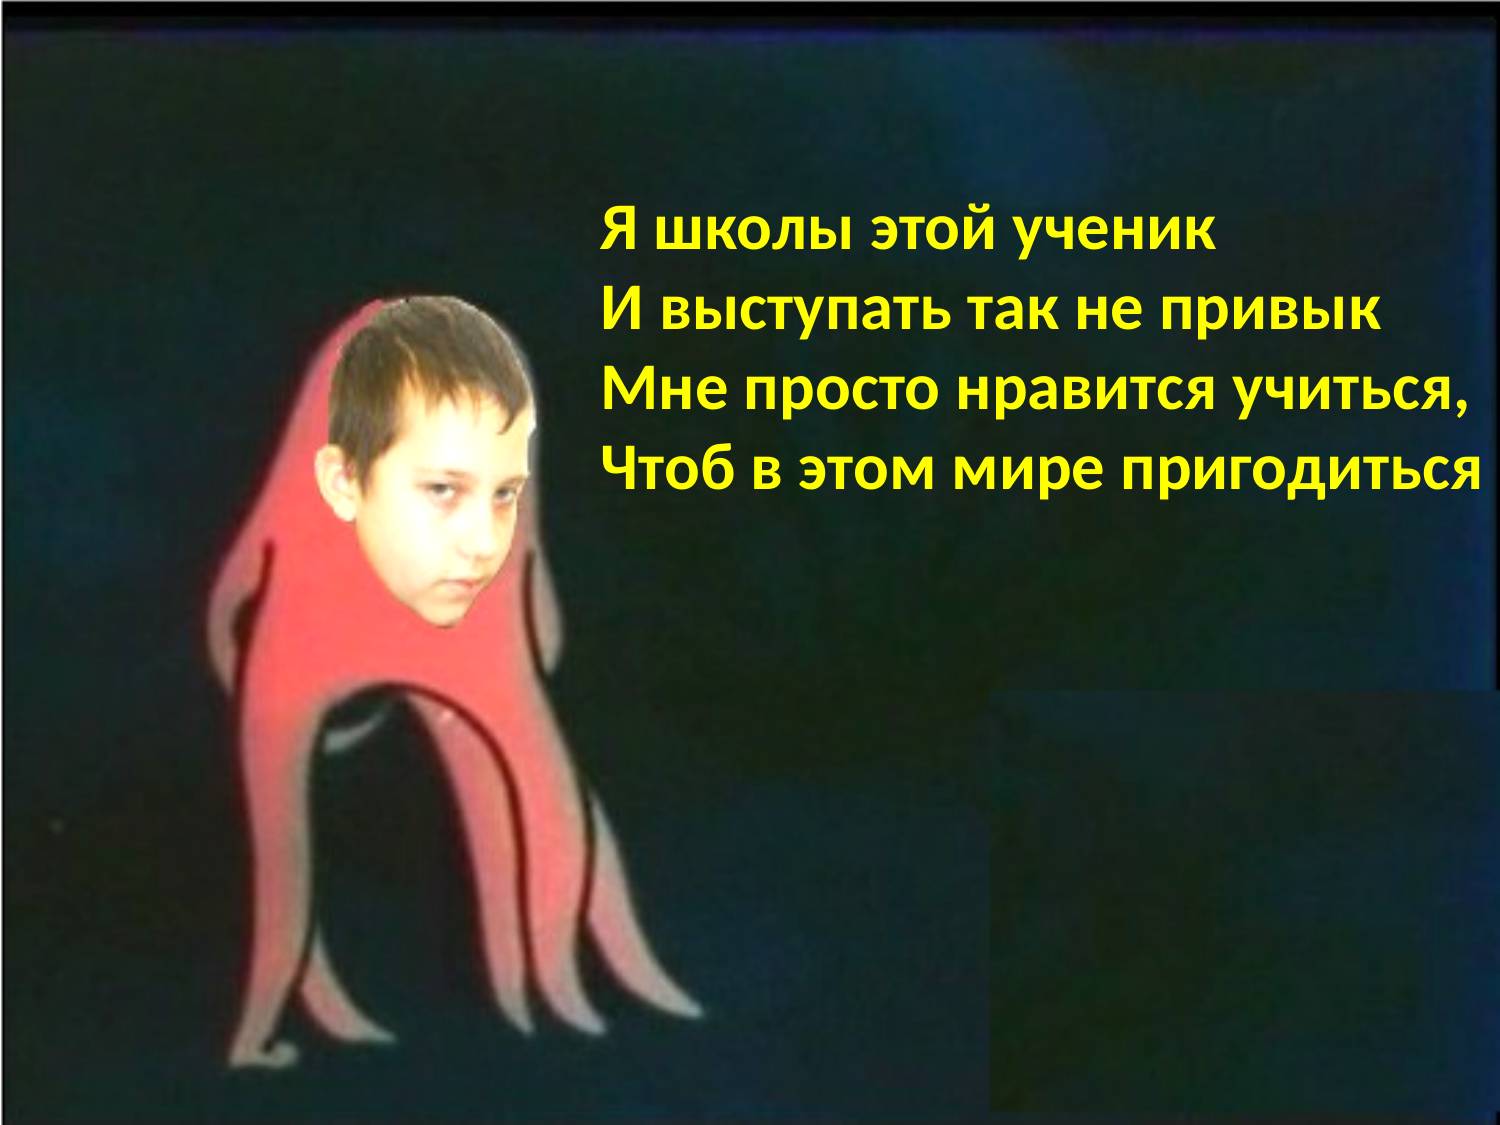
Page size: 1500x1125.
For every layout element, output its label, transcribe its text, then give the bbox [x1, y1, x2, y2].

picture [0, 0, 1500, 1125]
text_box Я школы этой ученик И выступать так не привык Мне просто нравится учиться, Чтоб в этом мире пригодиться [585, 175, 1500, 511]
